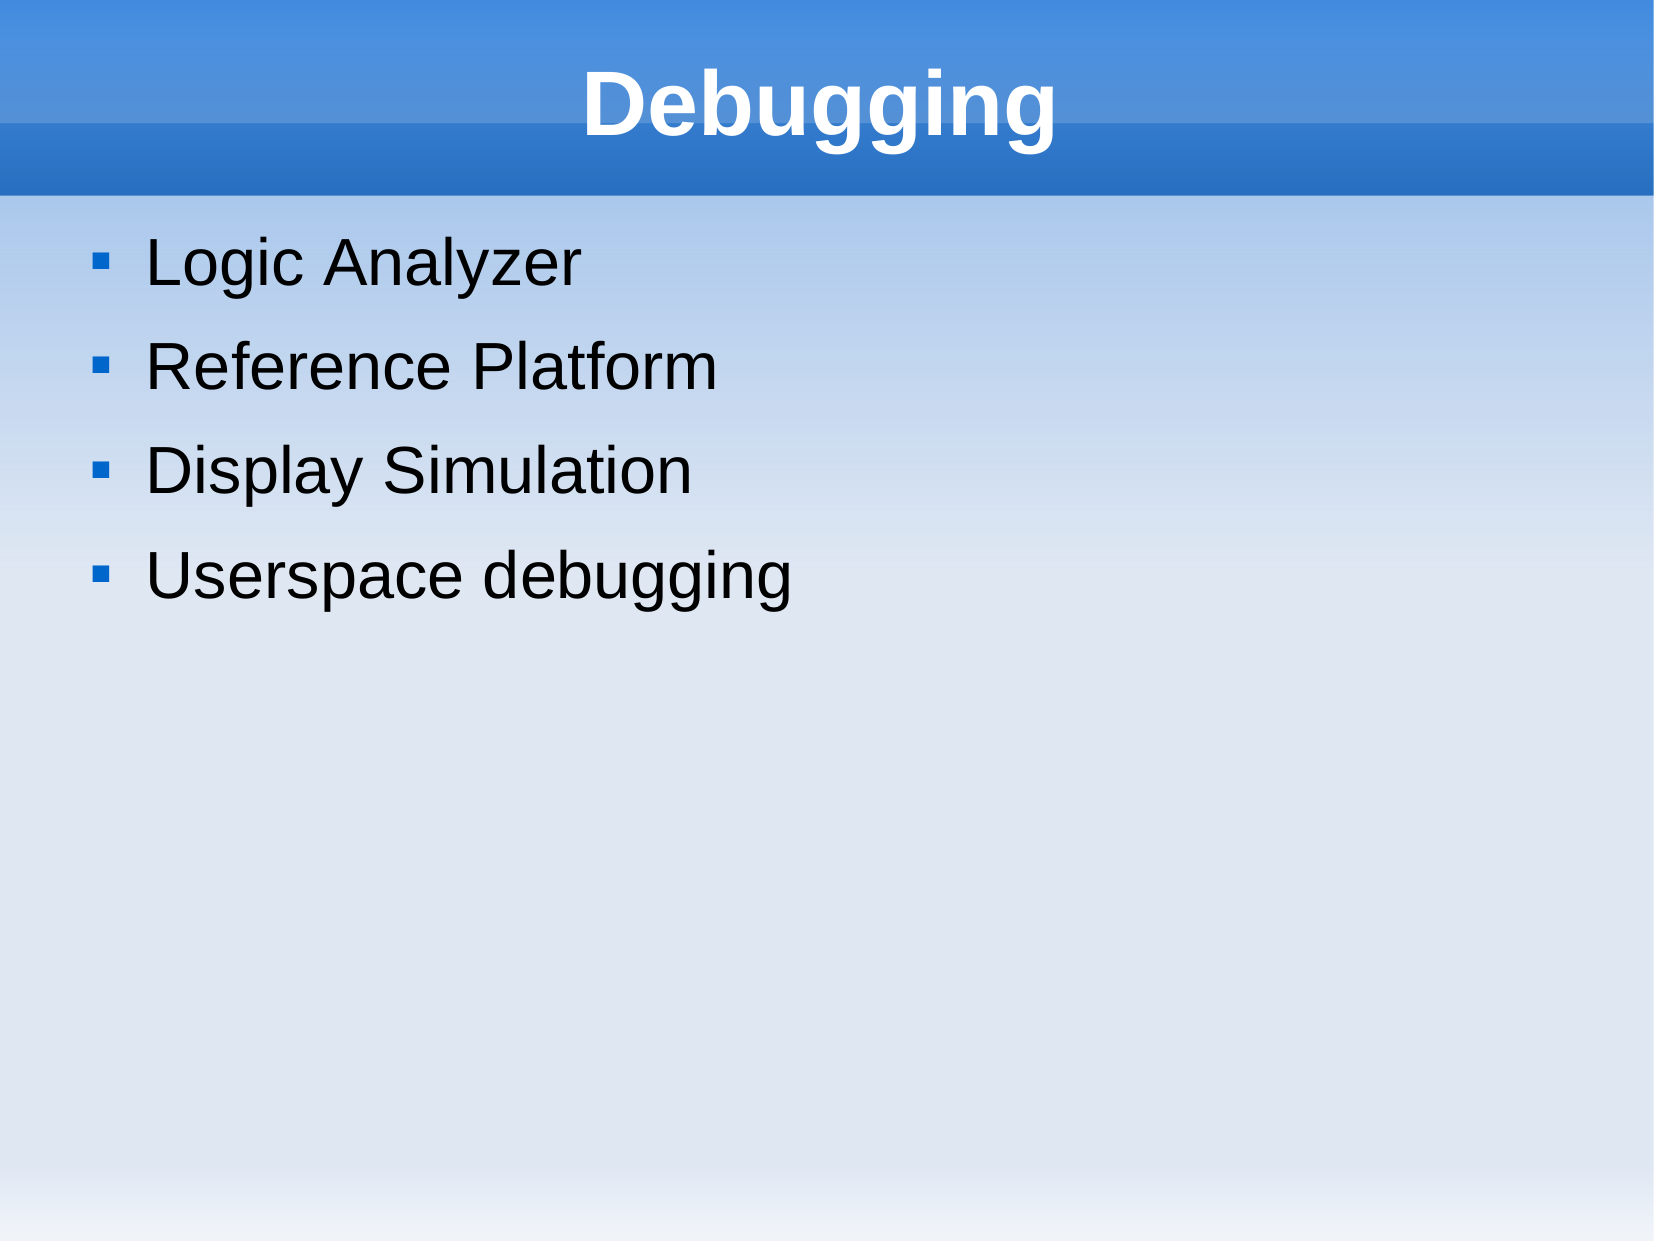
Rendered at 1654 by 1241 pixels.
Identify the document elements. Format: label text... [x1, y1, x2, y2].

list Logic Analyzer Reference Platform Display Simulation Userspace debugging [75, 225, 1564, 1044]
picture [0, 0, 1654, 1241]
title Debugging [76, 0, 1565, 208]
